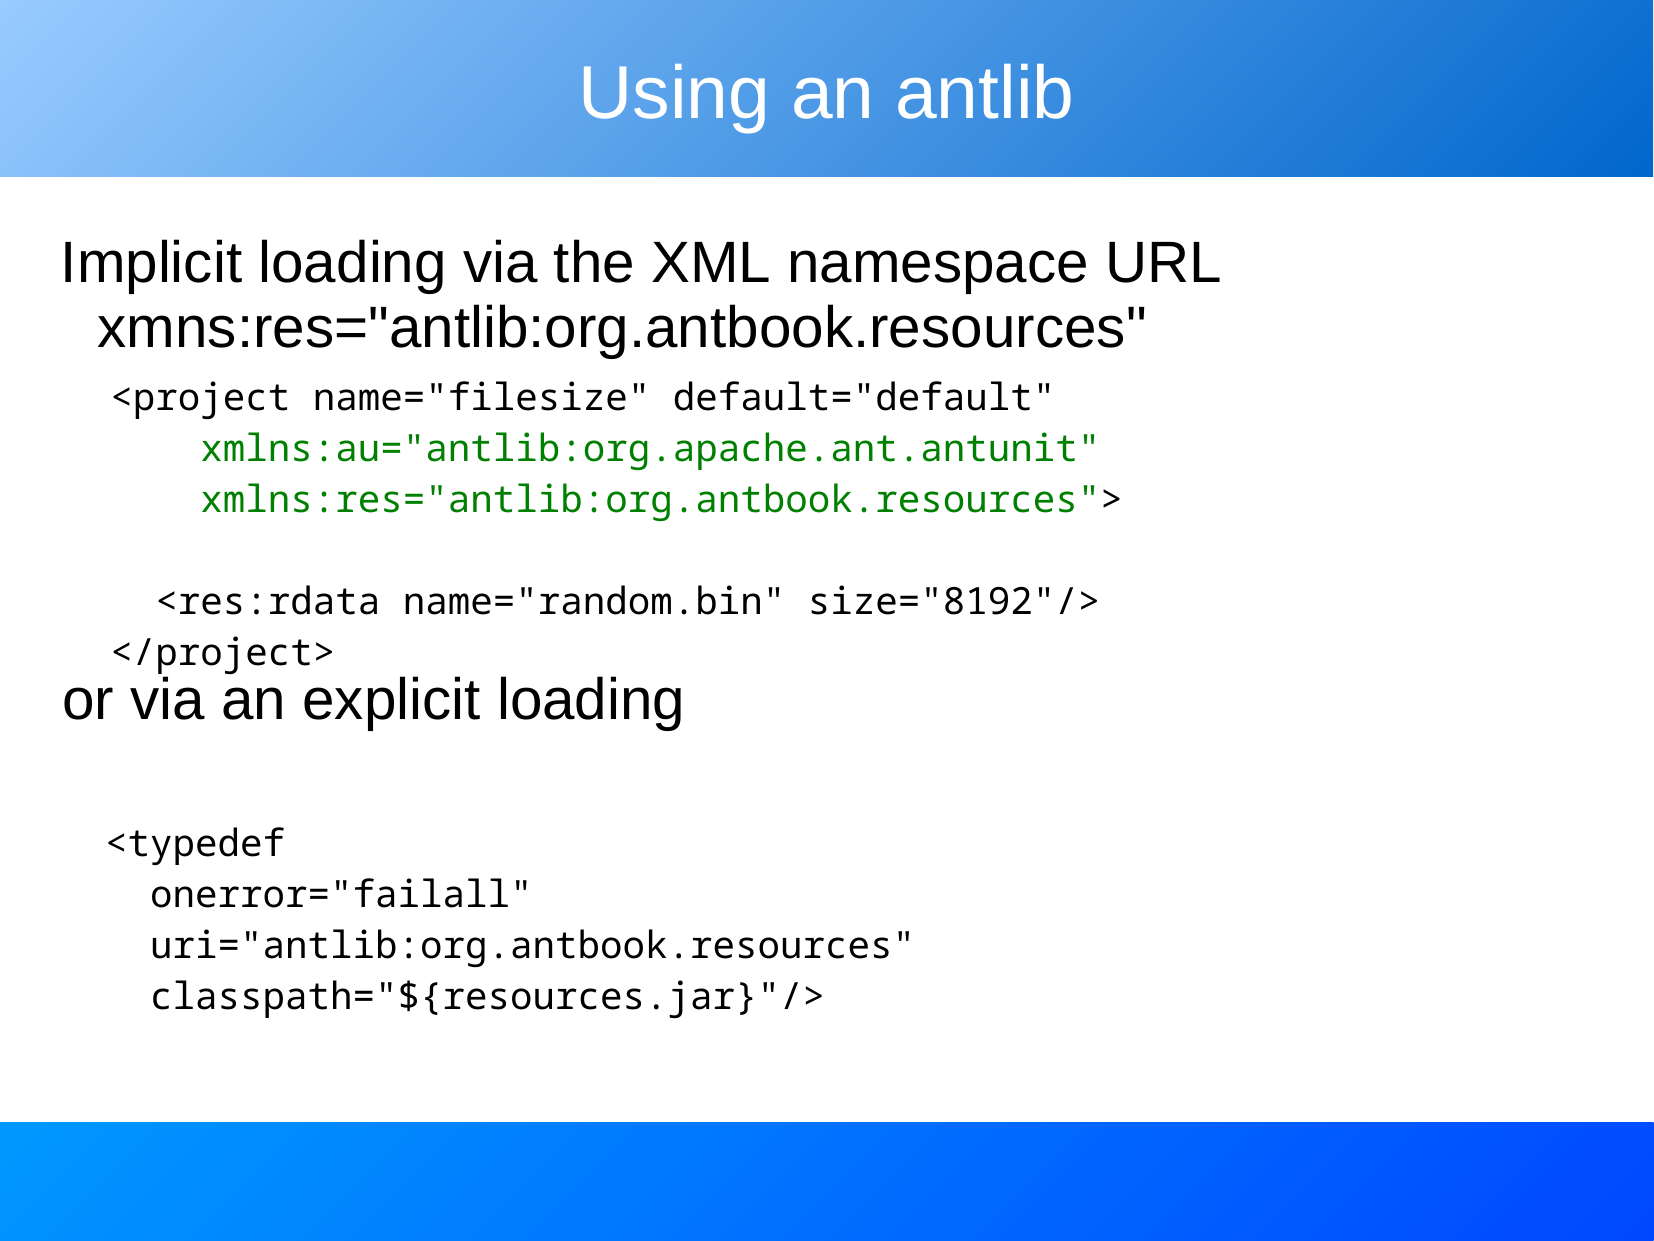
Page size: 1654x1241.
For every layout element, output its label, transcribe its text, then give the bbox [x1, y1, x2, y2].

text_box or via an explicit loading [62, 666, 1377, 732]
text_box <project name="filesize" default="default" xmlns:au="antlib:org.apache.ant.antunit" xmlns:res="antlib:org.antbook.resources"> <res:rdata name="random.bin" size="8192"/> </project> [95, 403, 1225, 644]
title Using an antlib [82, 22, 1571, 163]
text_box <typedef onerror="failall" uri="antlib:org.antbook.resources" classpath="${resources.jar}"/> [90, 815, 1219, 1021]
list Implicit loading via the XML namespace URL xmns:res="antlib:org.antbook.resources" [60, 230, 1565, 415]
